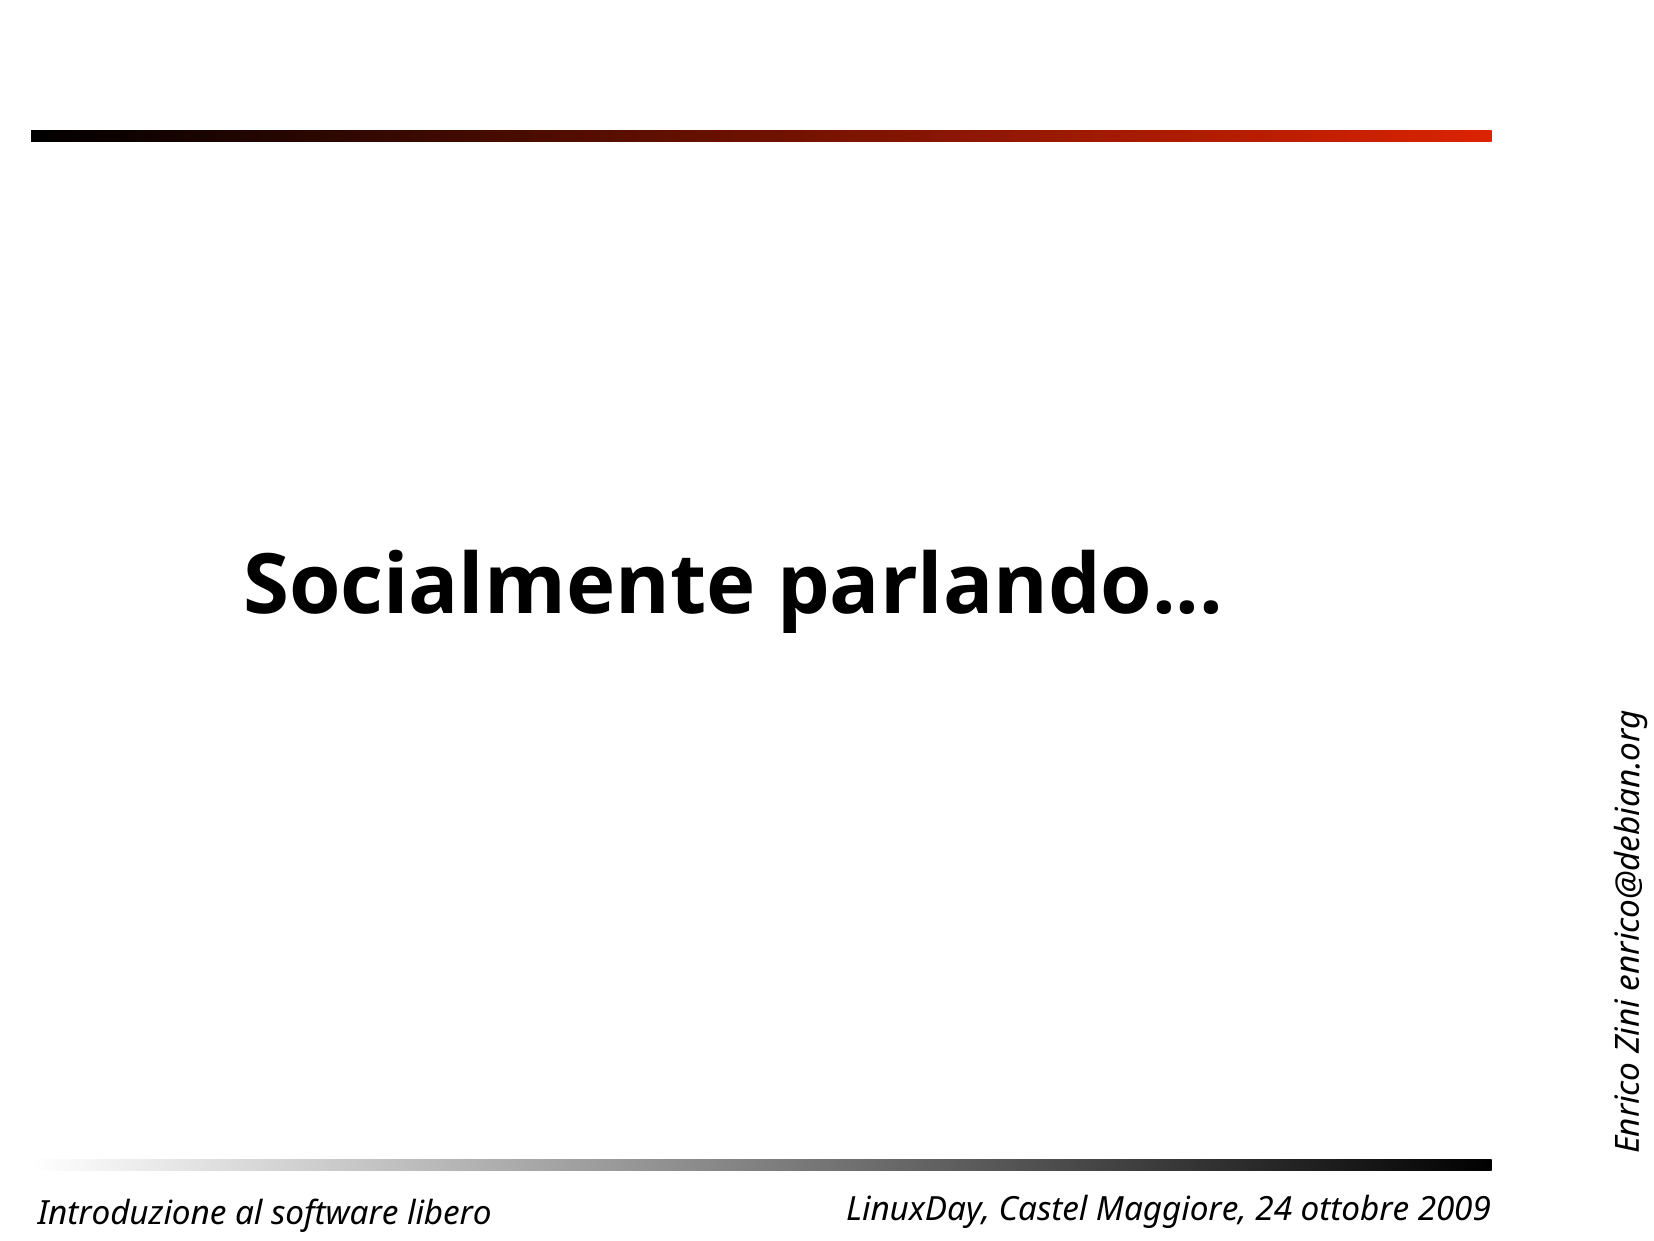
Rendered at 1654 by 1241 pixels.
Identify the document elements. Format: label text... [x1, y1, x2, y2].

text_box Socialmente parlando... [30, 524, 1438, 659]
